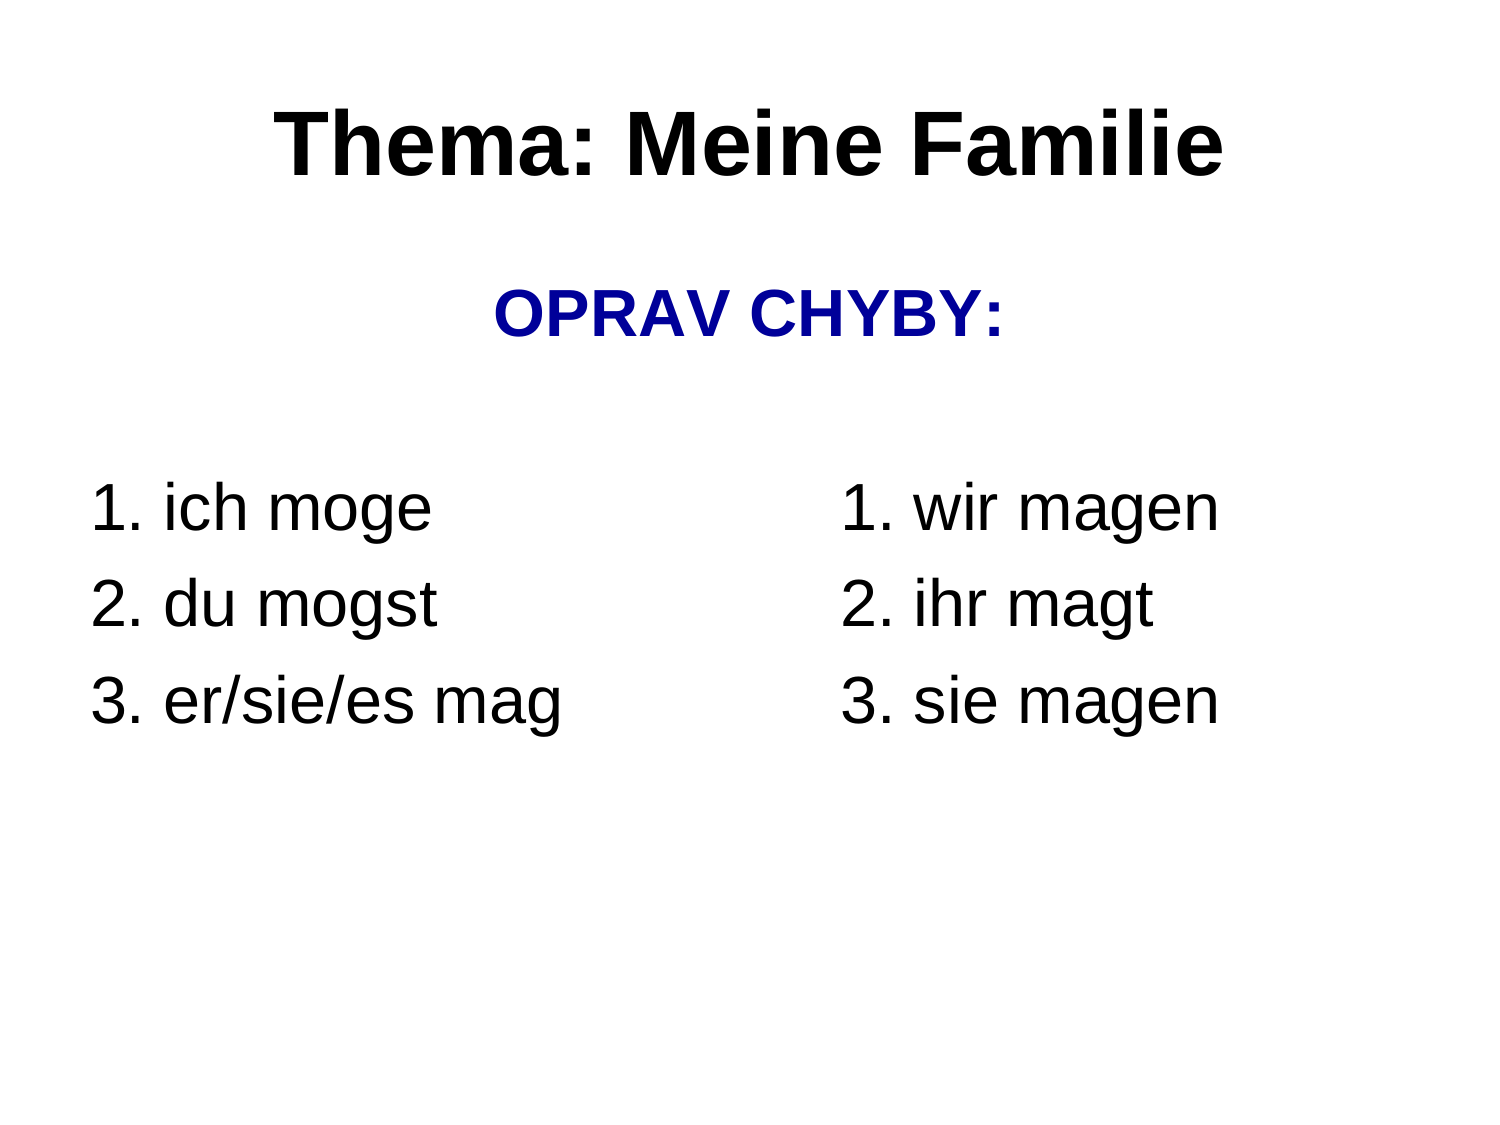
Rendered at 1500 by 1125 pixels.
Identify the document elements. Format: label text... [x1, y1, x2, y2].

list OPRAV CHYBY: 1. ich moge 1. wir magen 2. du mogst 2. ihr magt 3. er/sie/es mag 3. sie magen [75, 262, 1426, 1007]
title Thema: Meine Familie [75, 45, 1426, 233]
